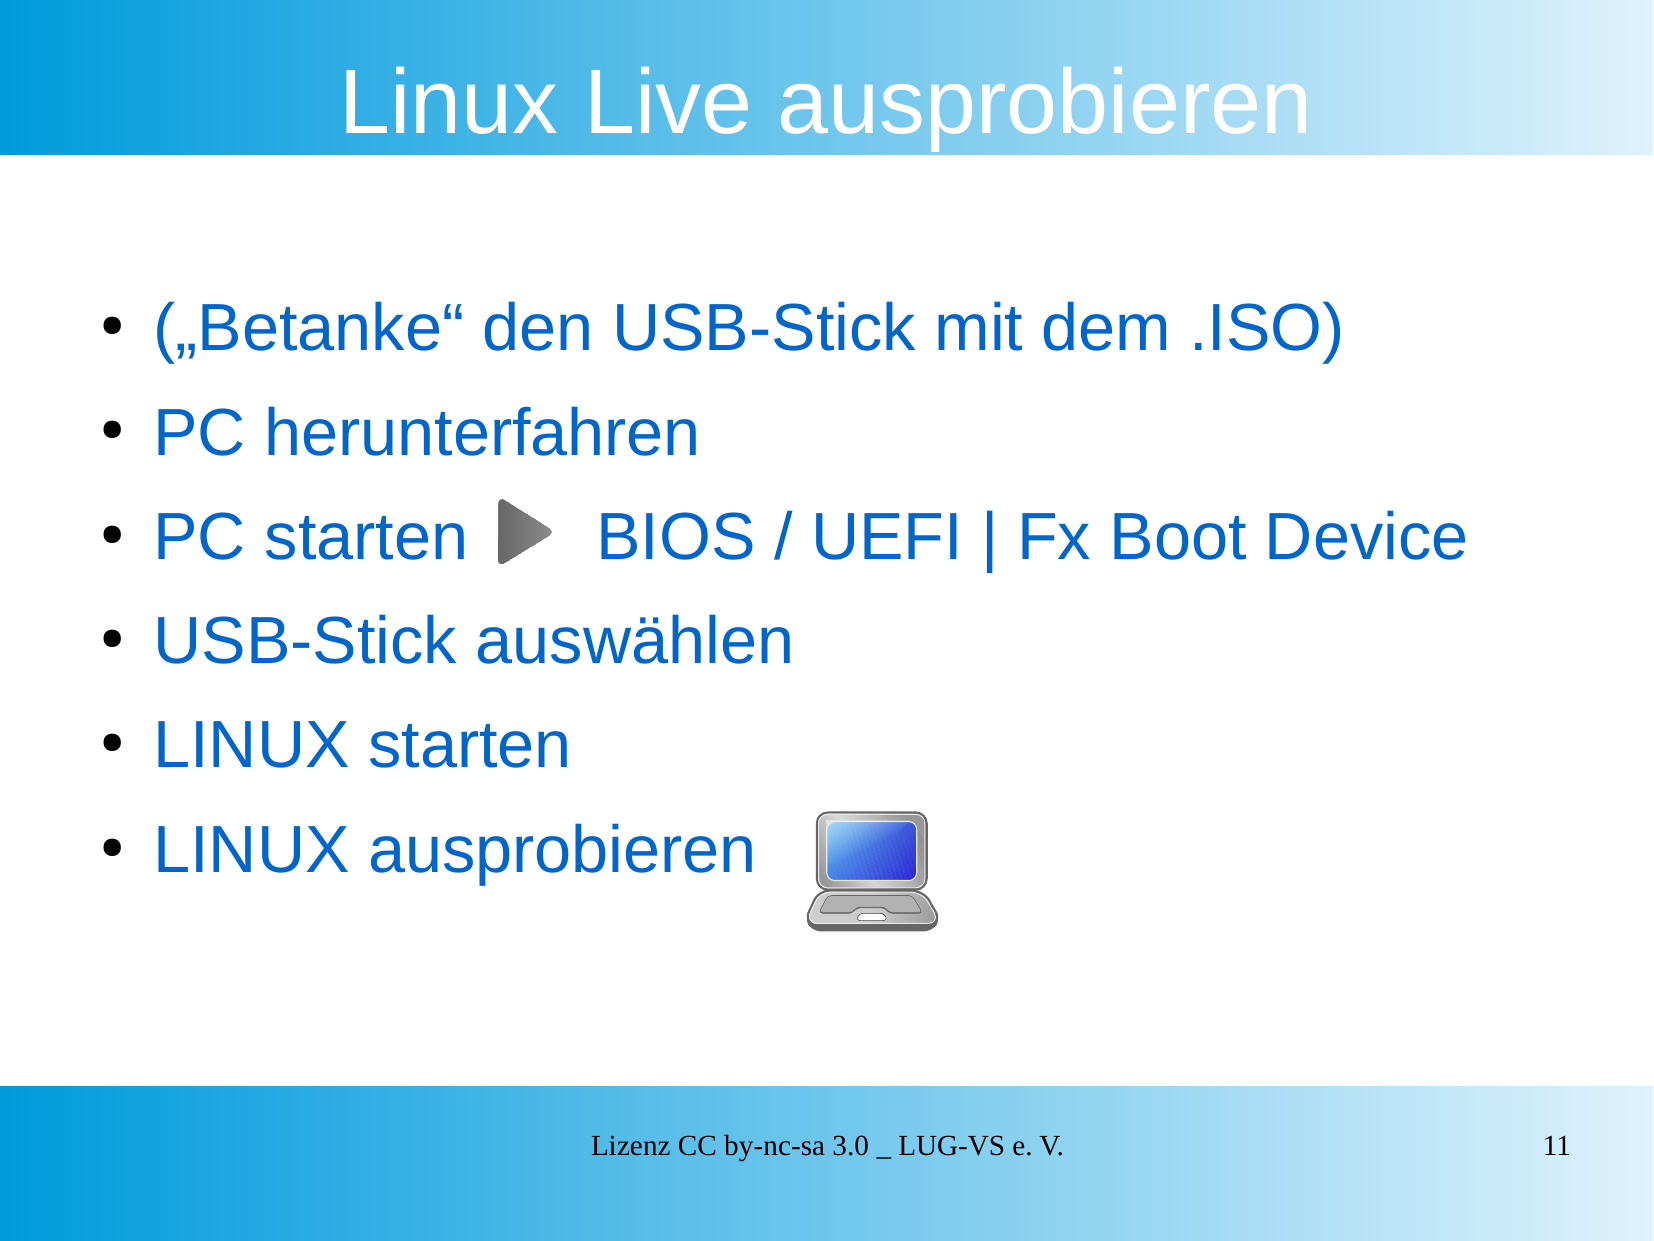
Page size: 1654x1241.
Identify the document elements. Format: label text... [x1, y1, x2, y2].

picture [494, 496, 556, 568]
title Linux Live ausprobieren [82, 49, 1571, 155]
list („Betanke“ den USB-Stick mit dem .ISO) PC herunterfahren PC starten BIOS / UEFI | Fx Boot Device USB-Stick auswählen LINUX starten LINUX ausprobieren [82, 290, 1571, 1010]
picture [789, 789, 957, 957]
